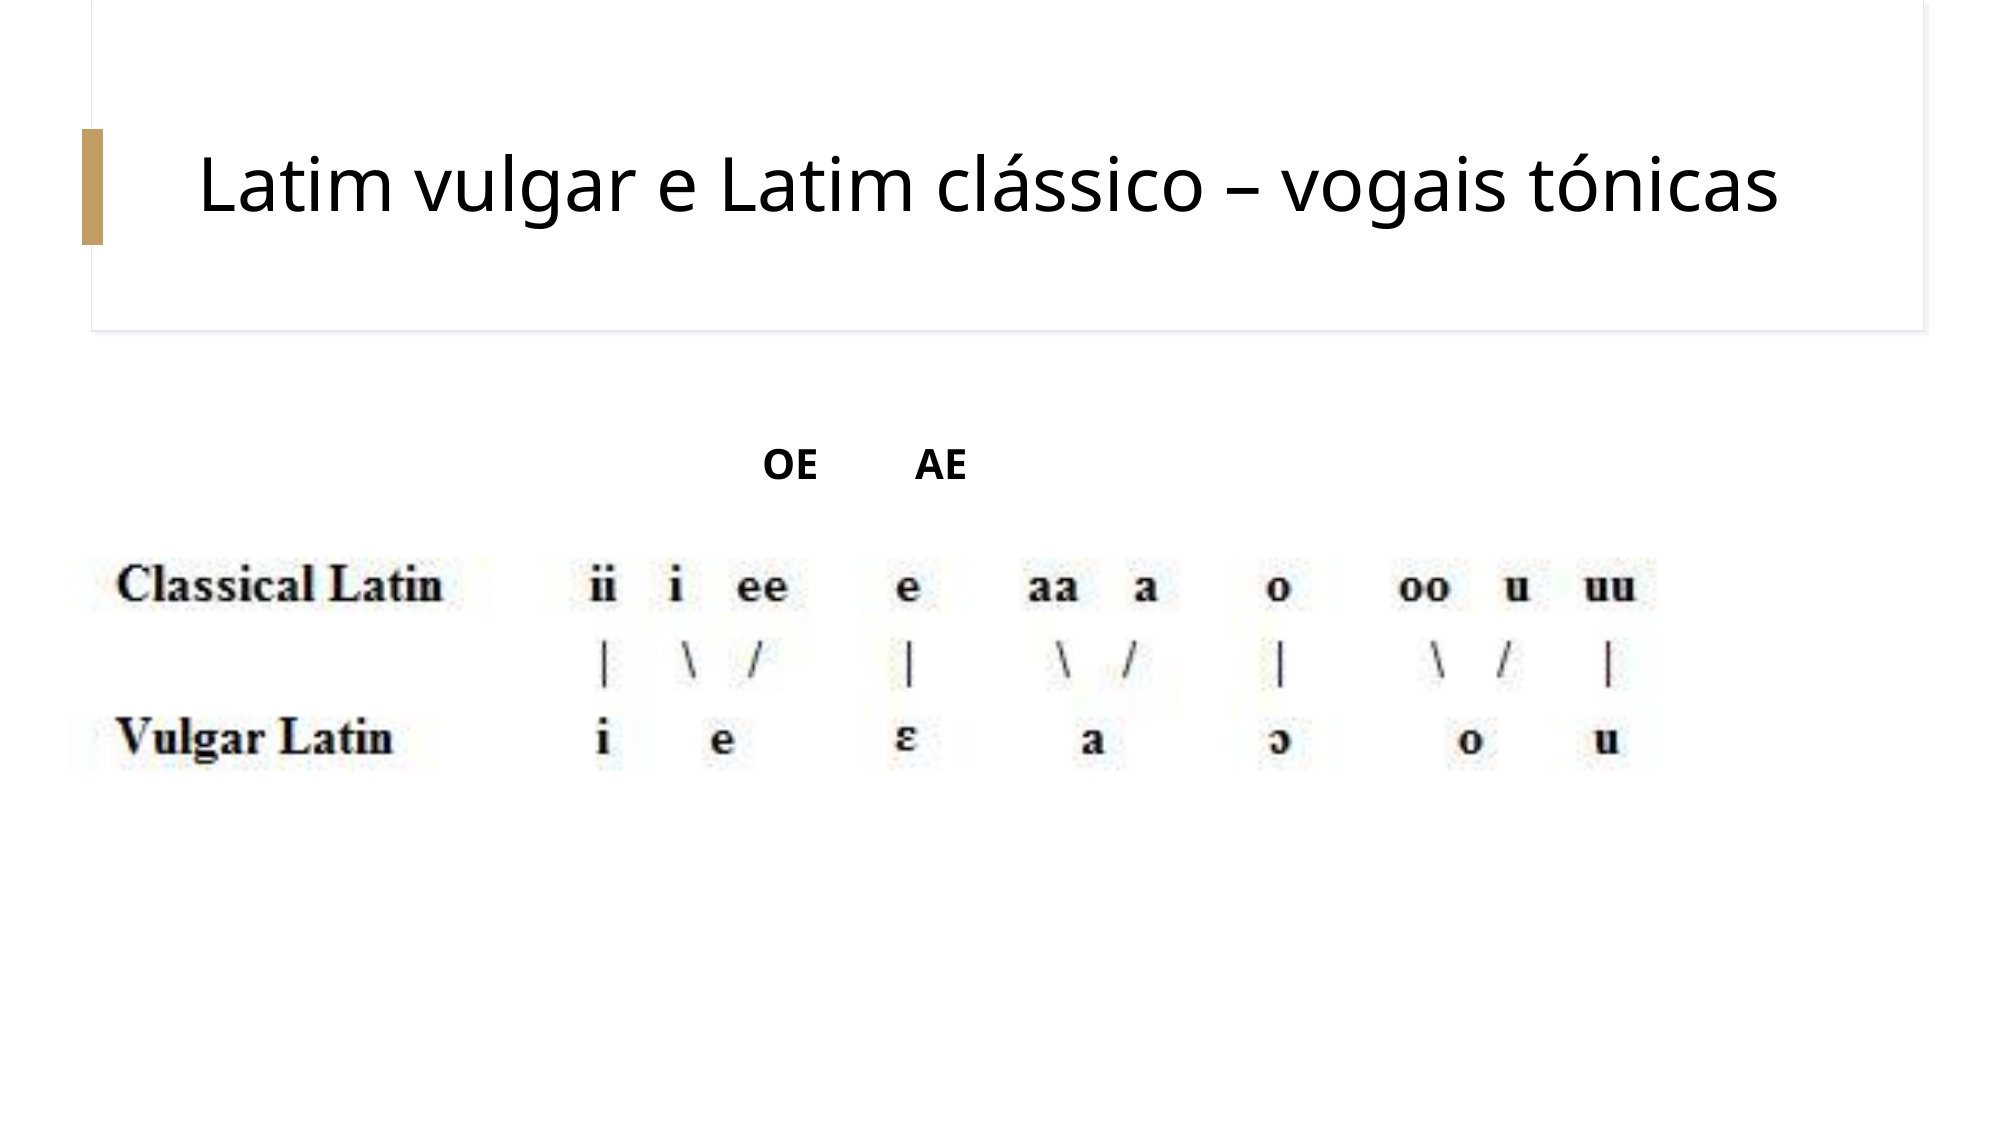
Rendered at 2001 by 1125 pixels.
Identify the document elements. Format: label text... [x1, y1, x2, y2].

title Latim vulgar e Latim clássico – vogais tónicas [183, 90, 1852, 284]
picture [67, 506, 1707, 818]
list OE AE [183, 406, 1852, 1013]
